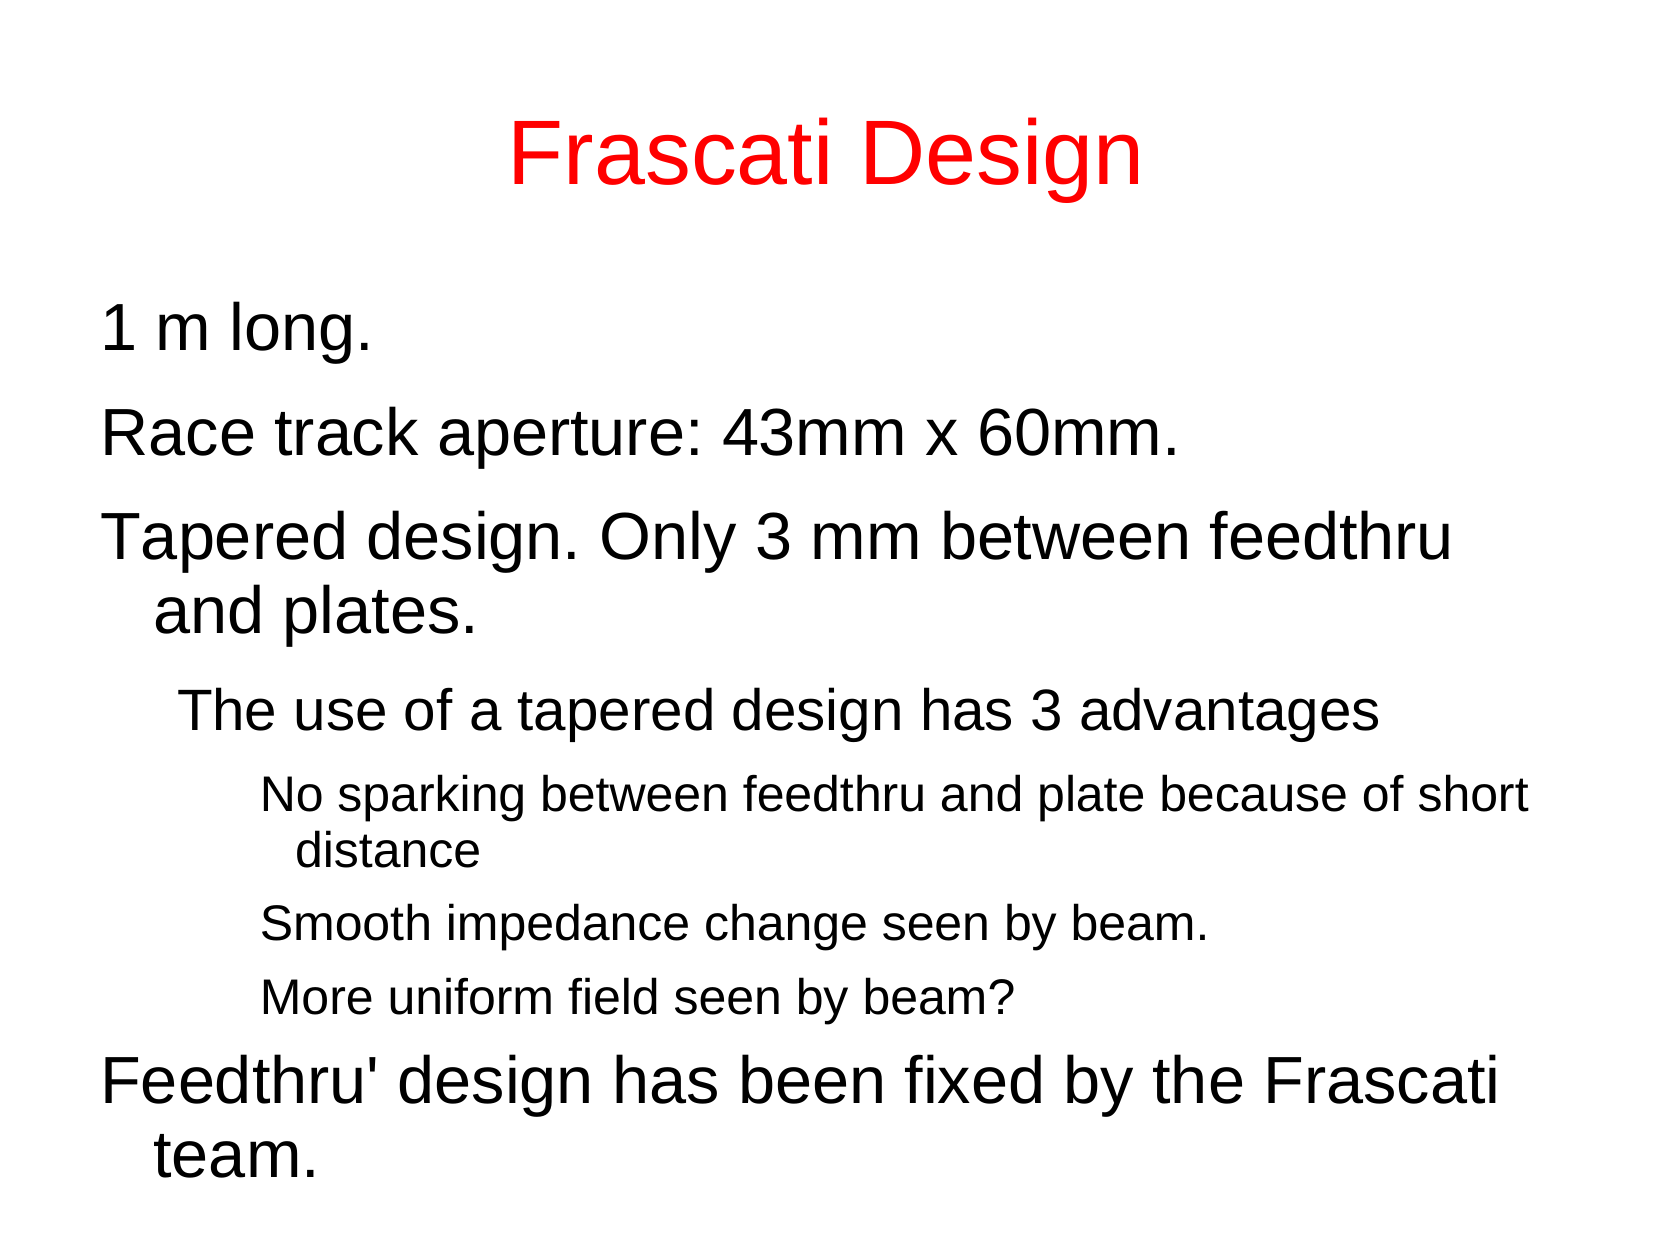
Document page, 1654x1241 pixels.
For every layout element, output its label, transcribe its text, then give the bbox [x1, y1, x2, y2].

title Frascati Design [82, 56, 1571, 250]
list 1 m long. Race track aperture: 43mm x 60mm. Tapered design. Only 3 mm between feedthru and plates. The use of a tapered design has 3 advantages No sparking between feedthru and plate because of short distance Smooth impedance change seen by beam. More uniform field seen by beam? Feedthru' design has been fixed by the Frascati team. [82, 290, 1571, 1193]
